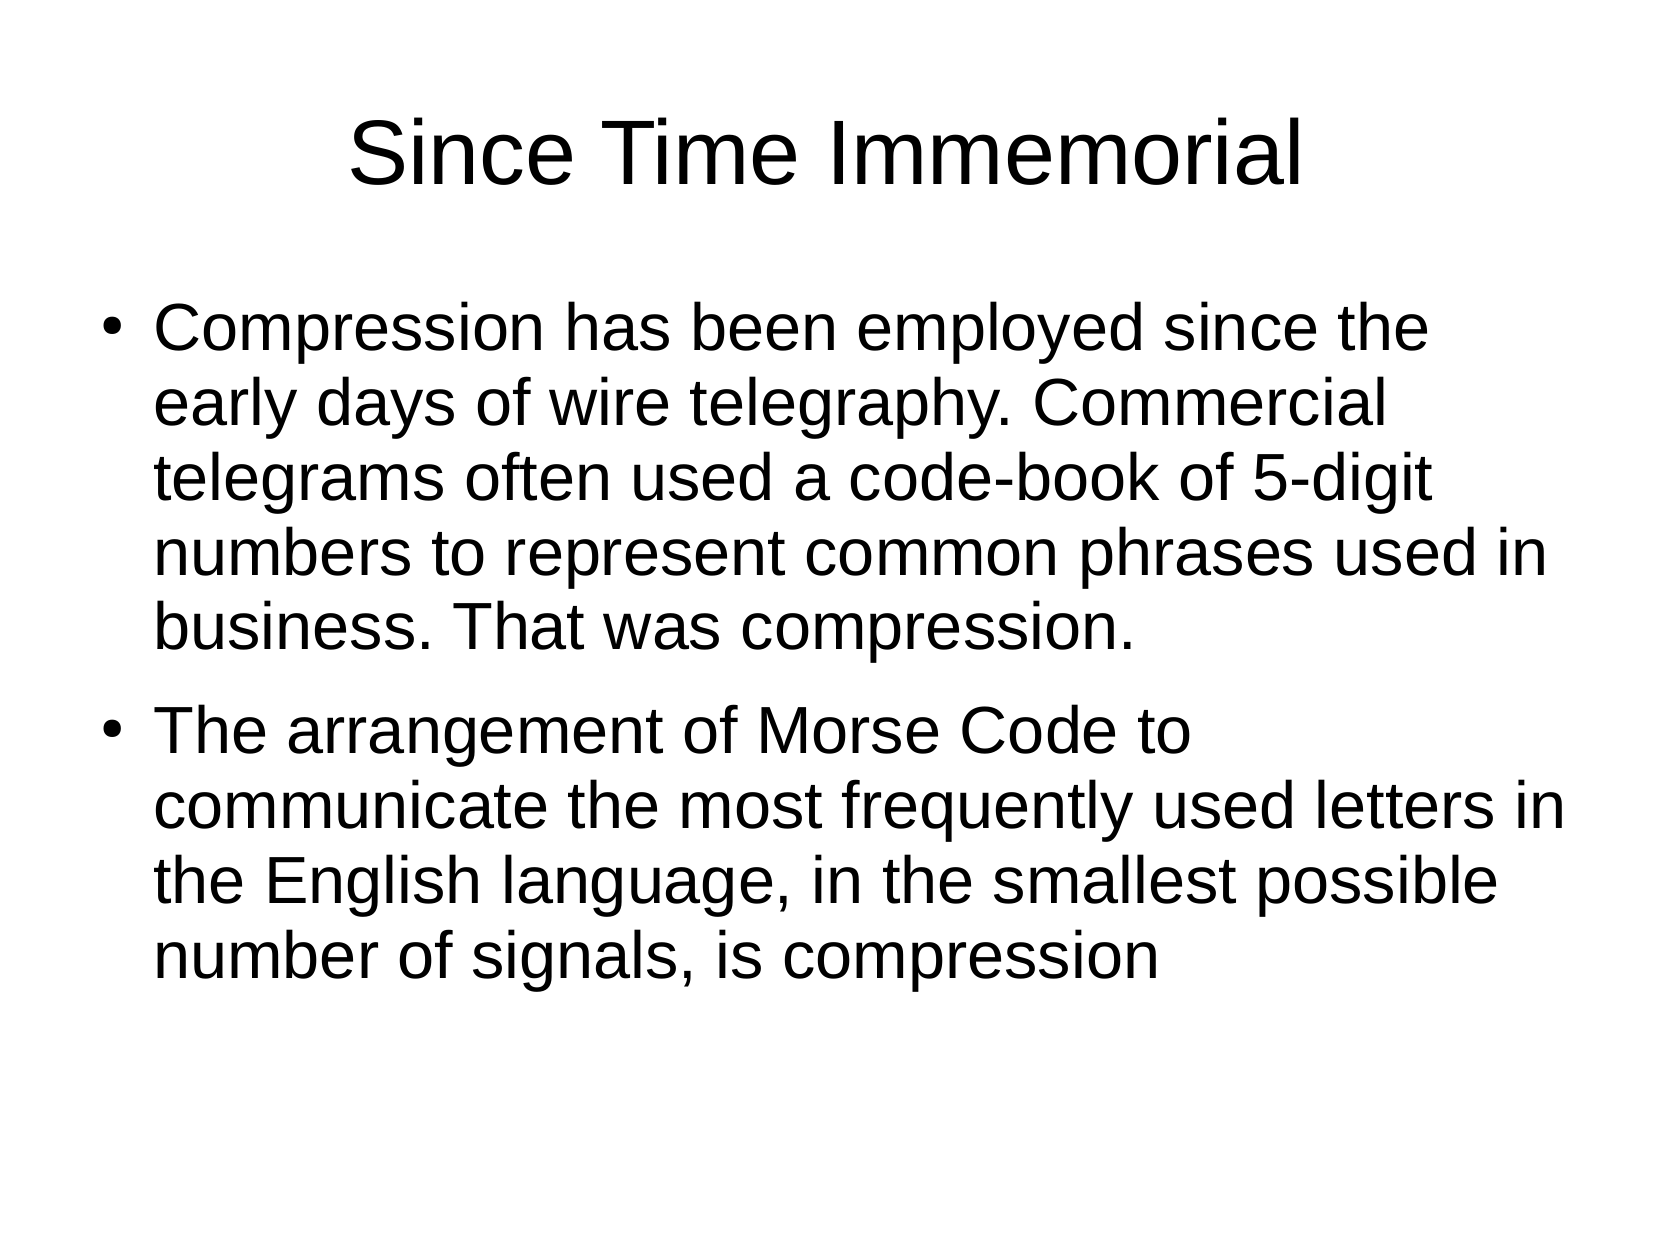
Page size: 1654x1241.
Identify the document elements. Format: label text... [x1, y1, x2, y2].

list Compression has been employed since the early days of wire telegraphy. Commercial telegrams often used a code-book of 5-digit numbers to represent common phrases used in business. That was compression. The arrangement of Morse Code to communicate the most frequently used letters in the English language, in the smallest possible number of signals, is compression [82, 290, 1571, 1109]
title Since Time Immemorial [82, 56, 1571, 250]
